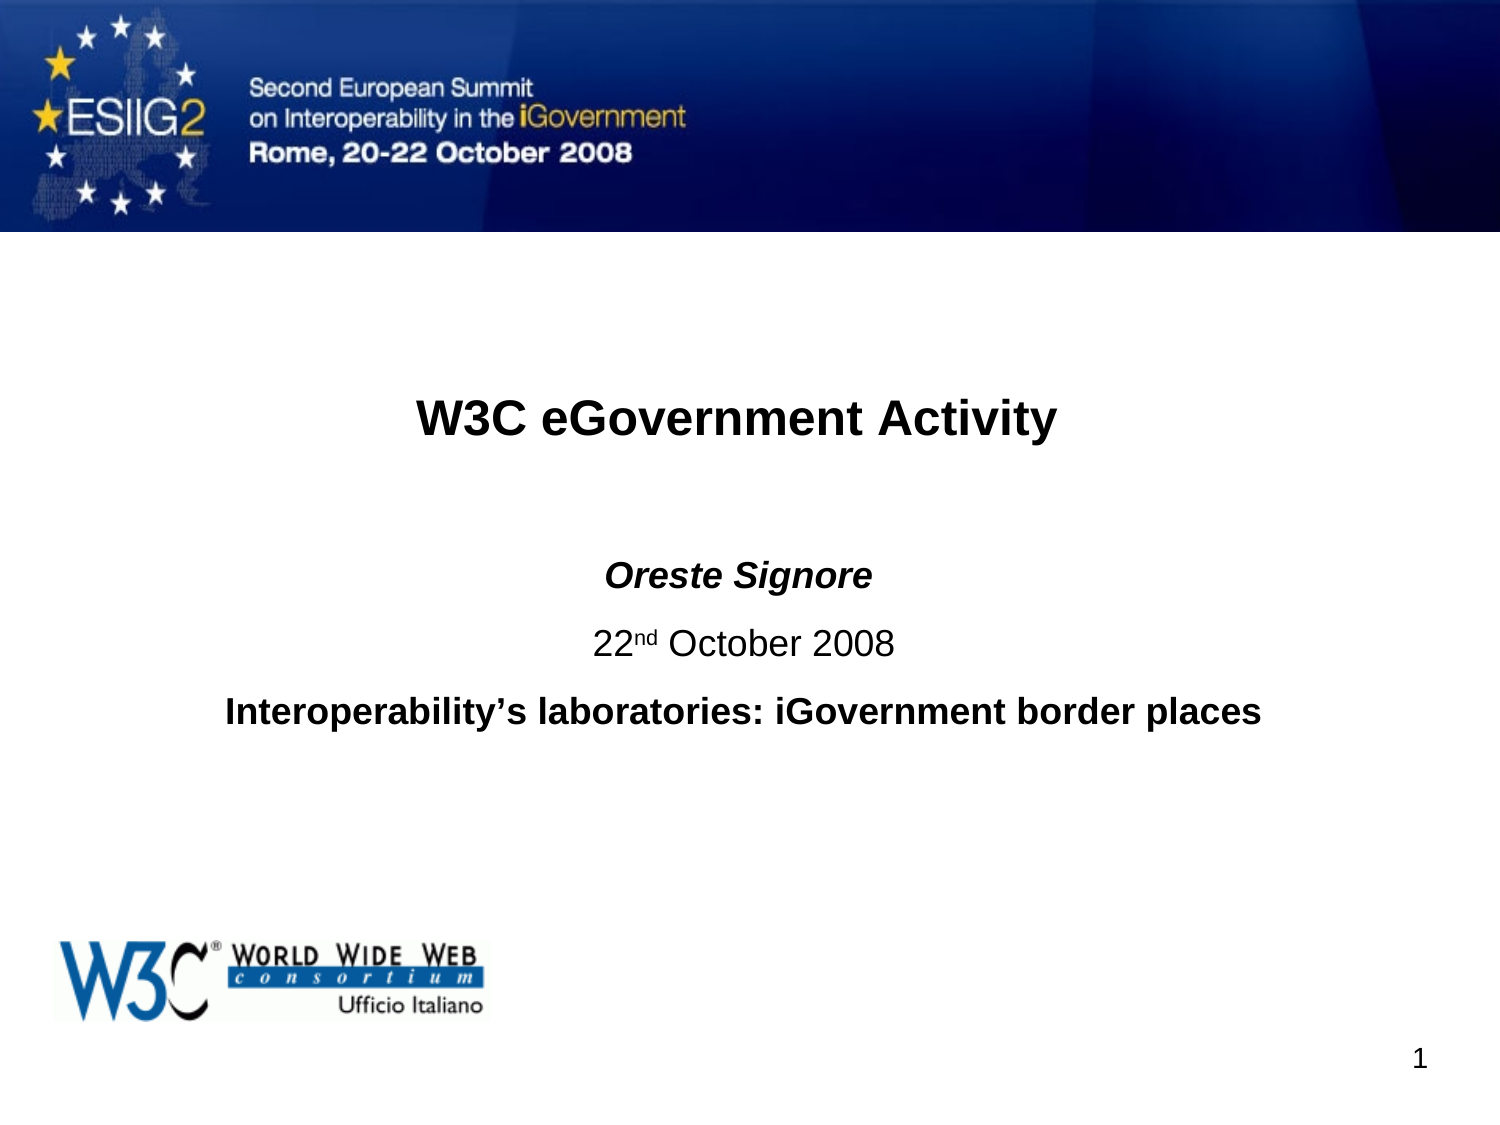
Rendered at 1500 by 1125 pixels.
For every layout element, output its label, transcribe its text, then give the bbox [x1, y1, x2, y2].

picture [0, 0, 1500, 232]
text_box <numero> [1394, 1031, 1446, 1082]
picture [53, 940, 491, 1022]
text_box W3C eGovernment Activity Oreste Signore 22nd October 2008 Interoperability’s laboratories: iGovernment border places [46, 302, 1442, 823]
